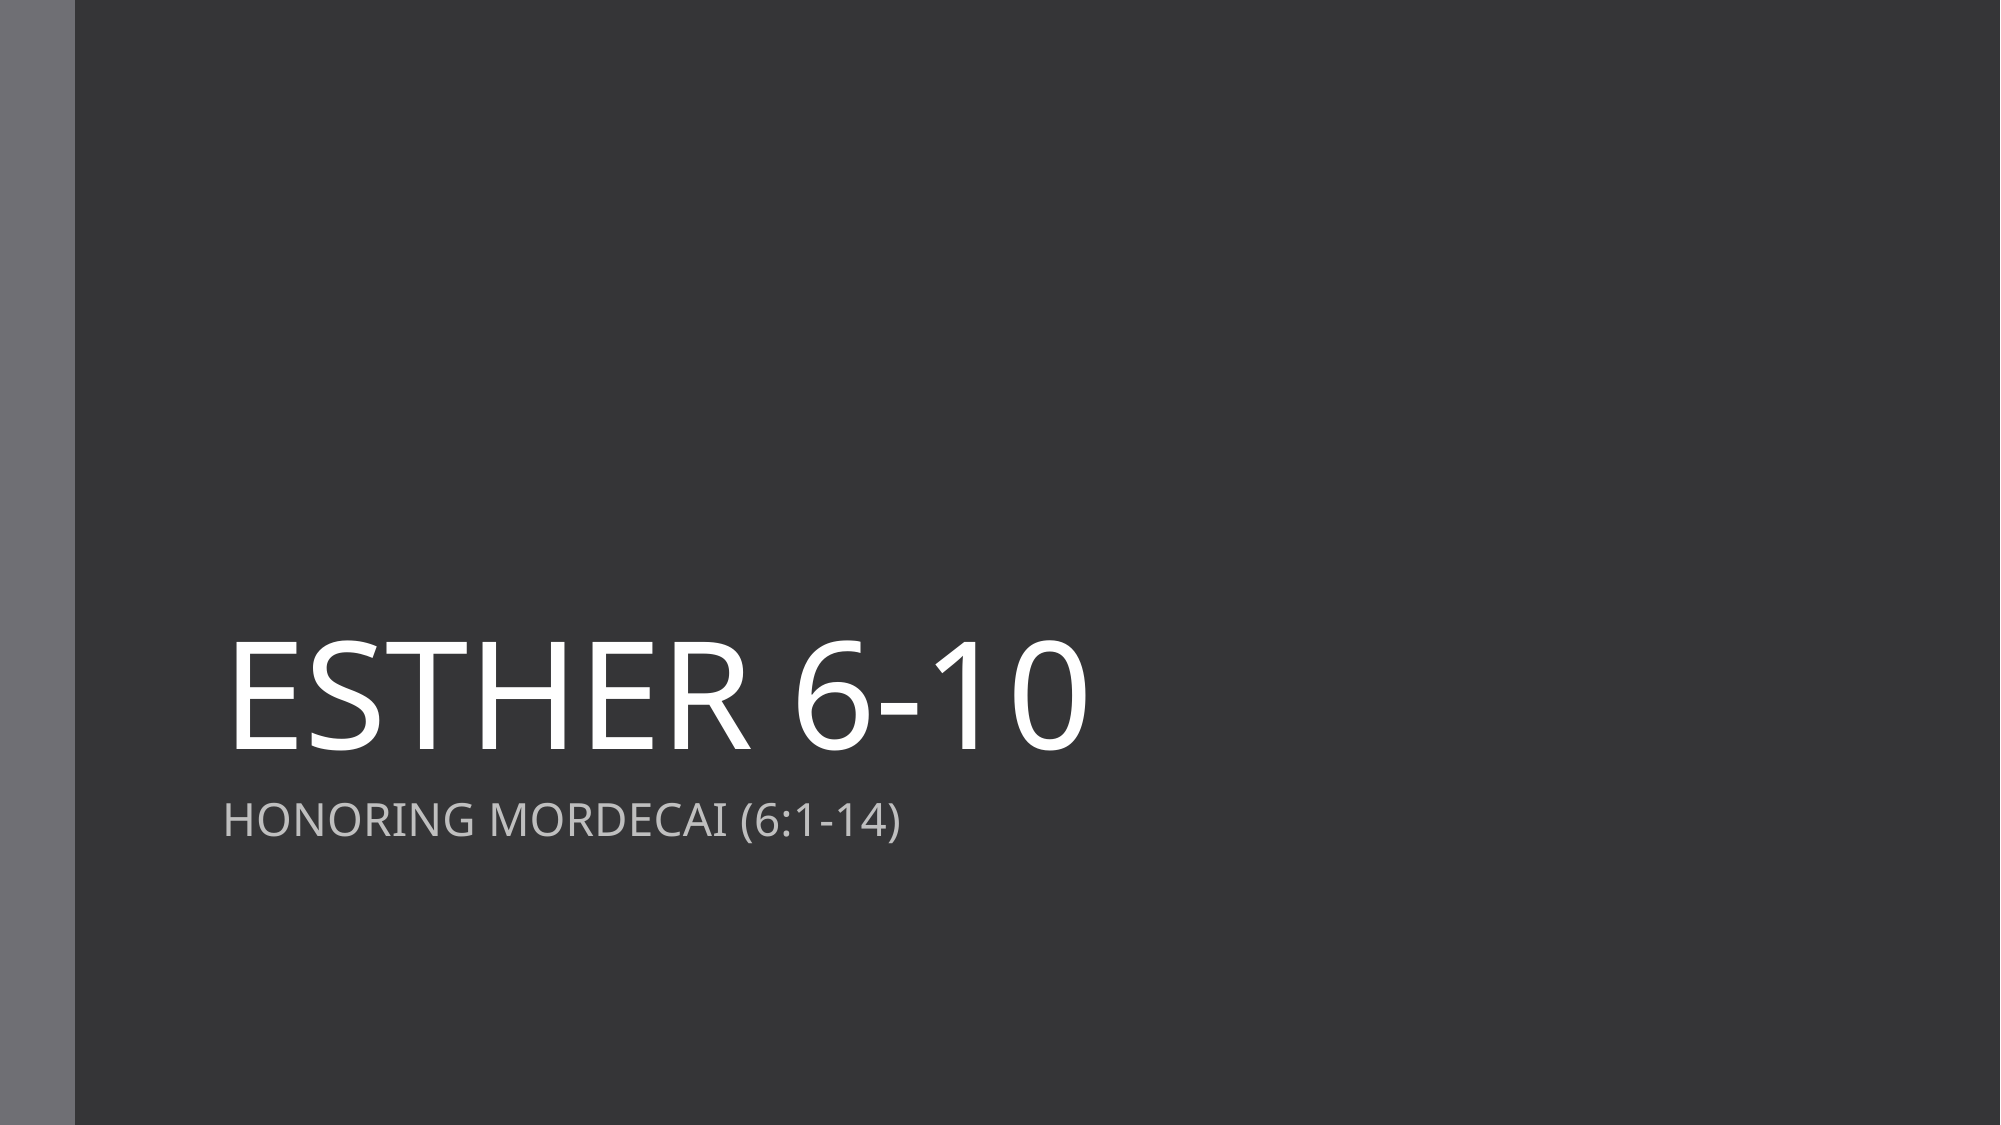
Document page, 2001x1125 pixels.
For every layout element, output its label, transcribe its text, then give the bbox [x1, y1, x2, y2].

subtitle HONORING MORDECAI (6:1-14) [206, 787, 1752, 1066]
title ESTHER 6-10 [206, 124, 1752, 787]
